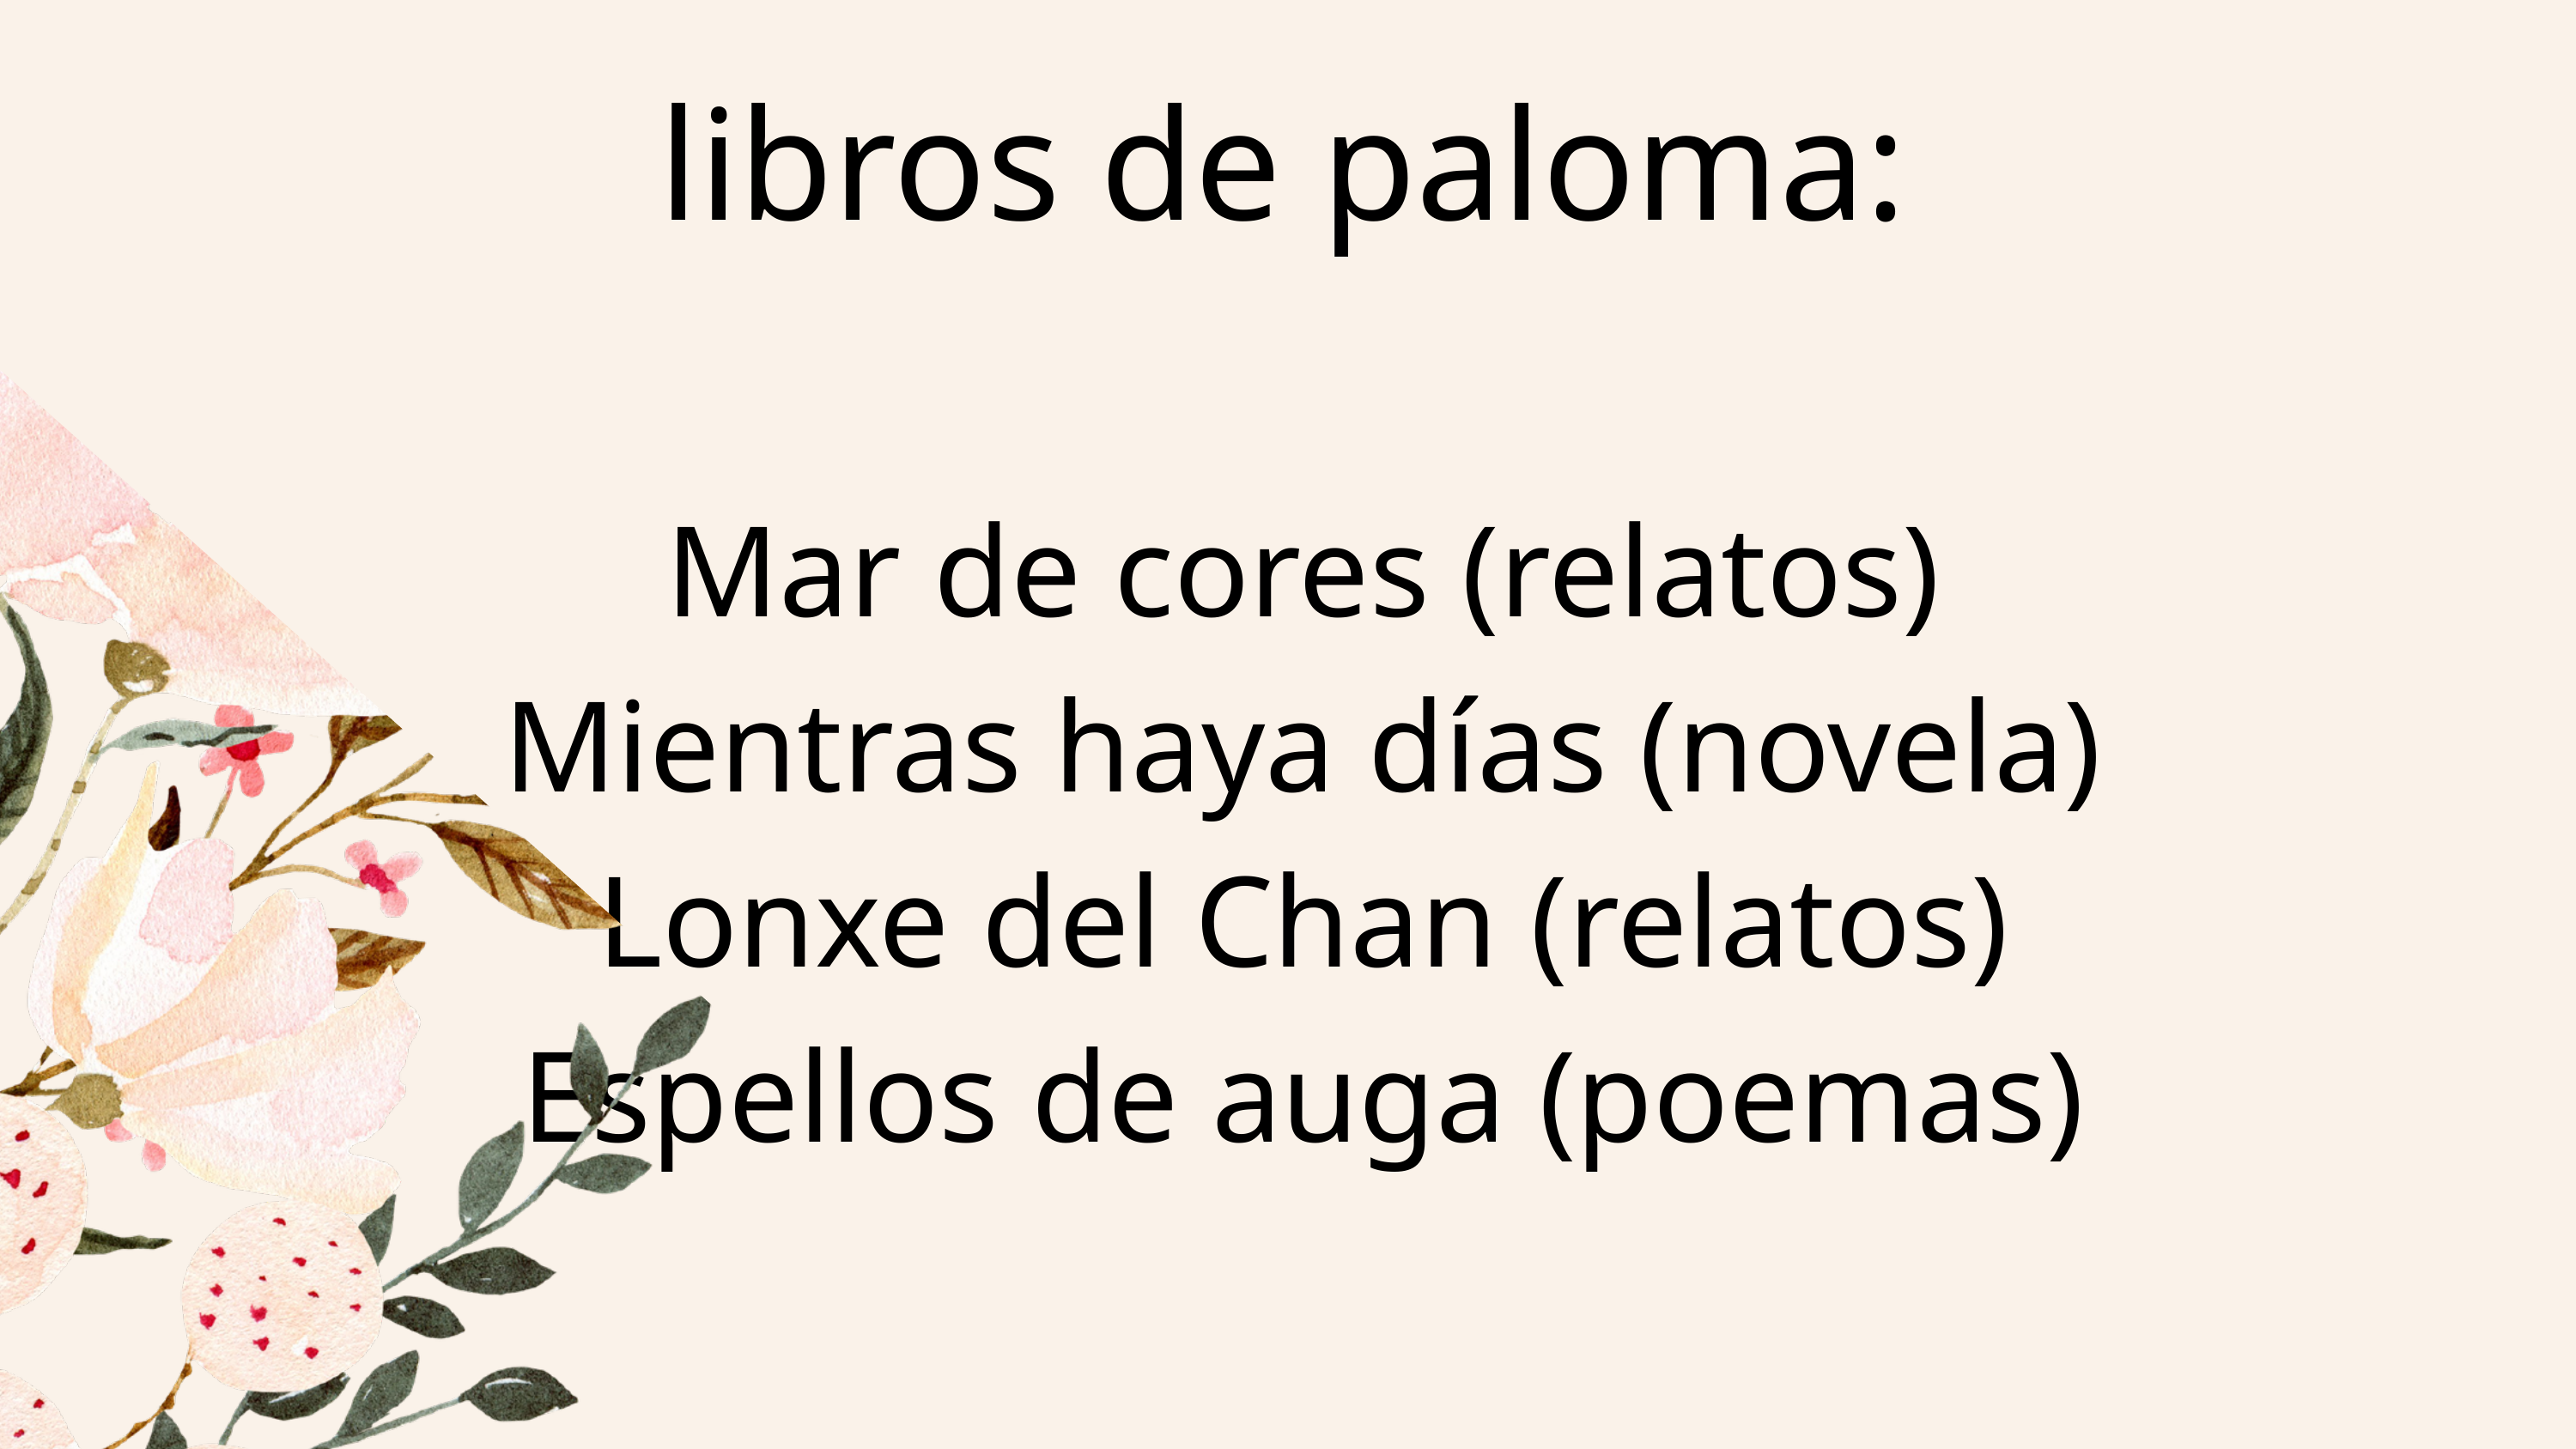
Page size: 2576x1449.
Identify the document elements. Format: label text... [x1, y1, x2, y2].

text_box libros de paloma: Mar de cores (relatos) Mientras haya días (novela) Lonxe del Chan (relatos) Espellos de auga (poemas) [200, 35, 2407, 1409]
text_box [0, 369, 902, 1449]
